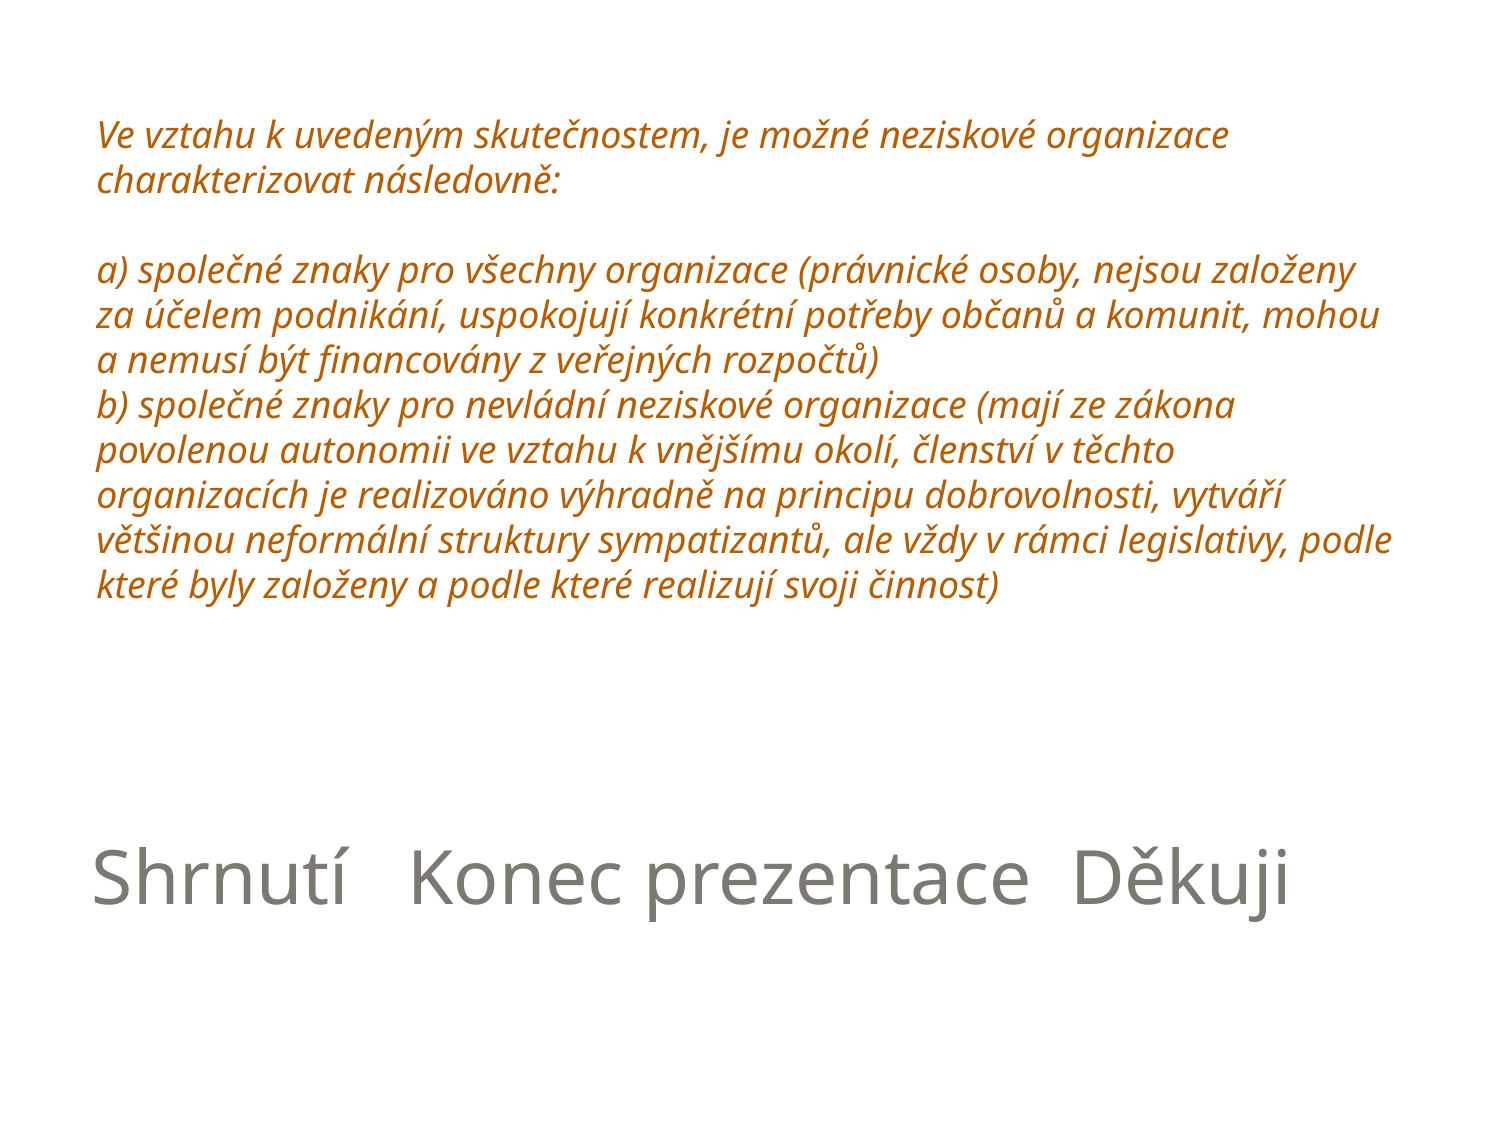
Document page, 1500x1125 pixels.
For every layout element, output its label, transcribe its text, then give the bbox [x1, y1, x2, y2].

title Shrnutí Konec prezentace Děkuji [76, 808, 1420, 920]
list Ve vztahu k uvedeným skutečnostem, je možné neziskové organizace charakterizovat následovně: a) společné znaky pro všechny organizace (právnické osoby, nejsou založeny za účelem podnikání, uspokojují konkrétní potřeby občanů a komunit, mohou a nemusí být financovány z veřejných rozpočtů) b) společné znaky pro nevládní neziskové organizace (mají ze zákona povolenou autonomii ve vztahu k vnějšímu okolí, členství v těchto organizacích je realizováno výhradně na principu dobrovolnosti, vytváří většinou neformální struktury sympatizantů, ale vždy v rámci legislativy, podle které byly založeny a podle které realizují svoji činnost) [76, 66, 1420, 787]
